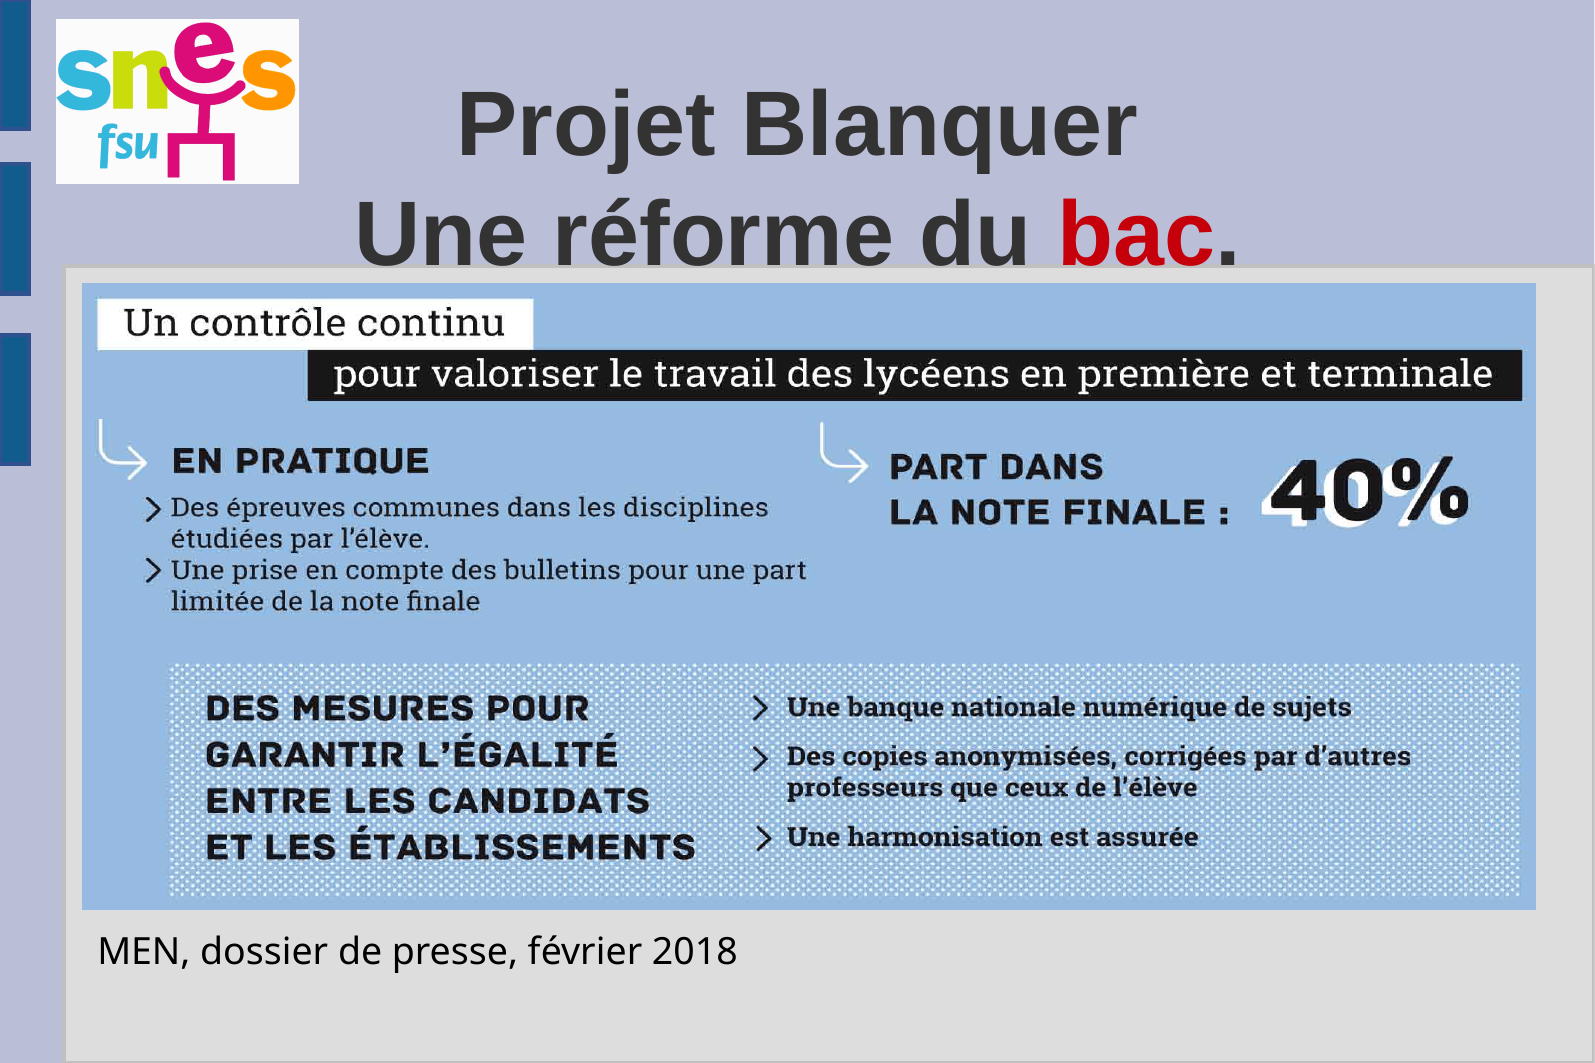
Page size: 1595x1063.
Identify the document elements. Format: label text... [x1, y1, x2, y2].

picture [56, 19, 299, 184]
picture [82, 283, 1536, 910]
title Projet Blanquer Une réforme du bac. [117, 64, 1479, 270]
text_box MEN, dossier de presse, février 2018 [82, 921, 839, 1052]
